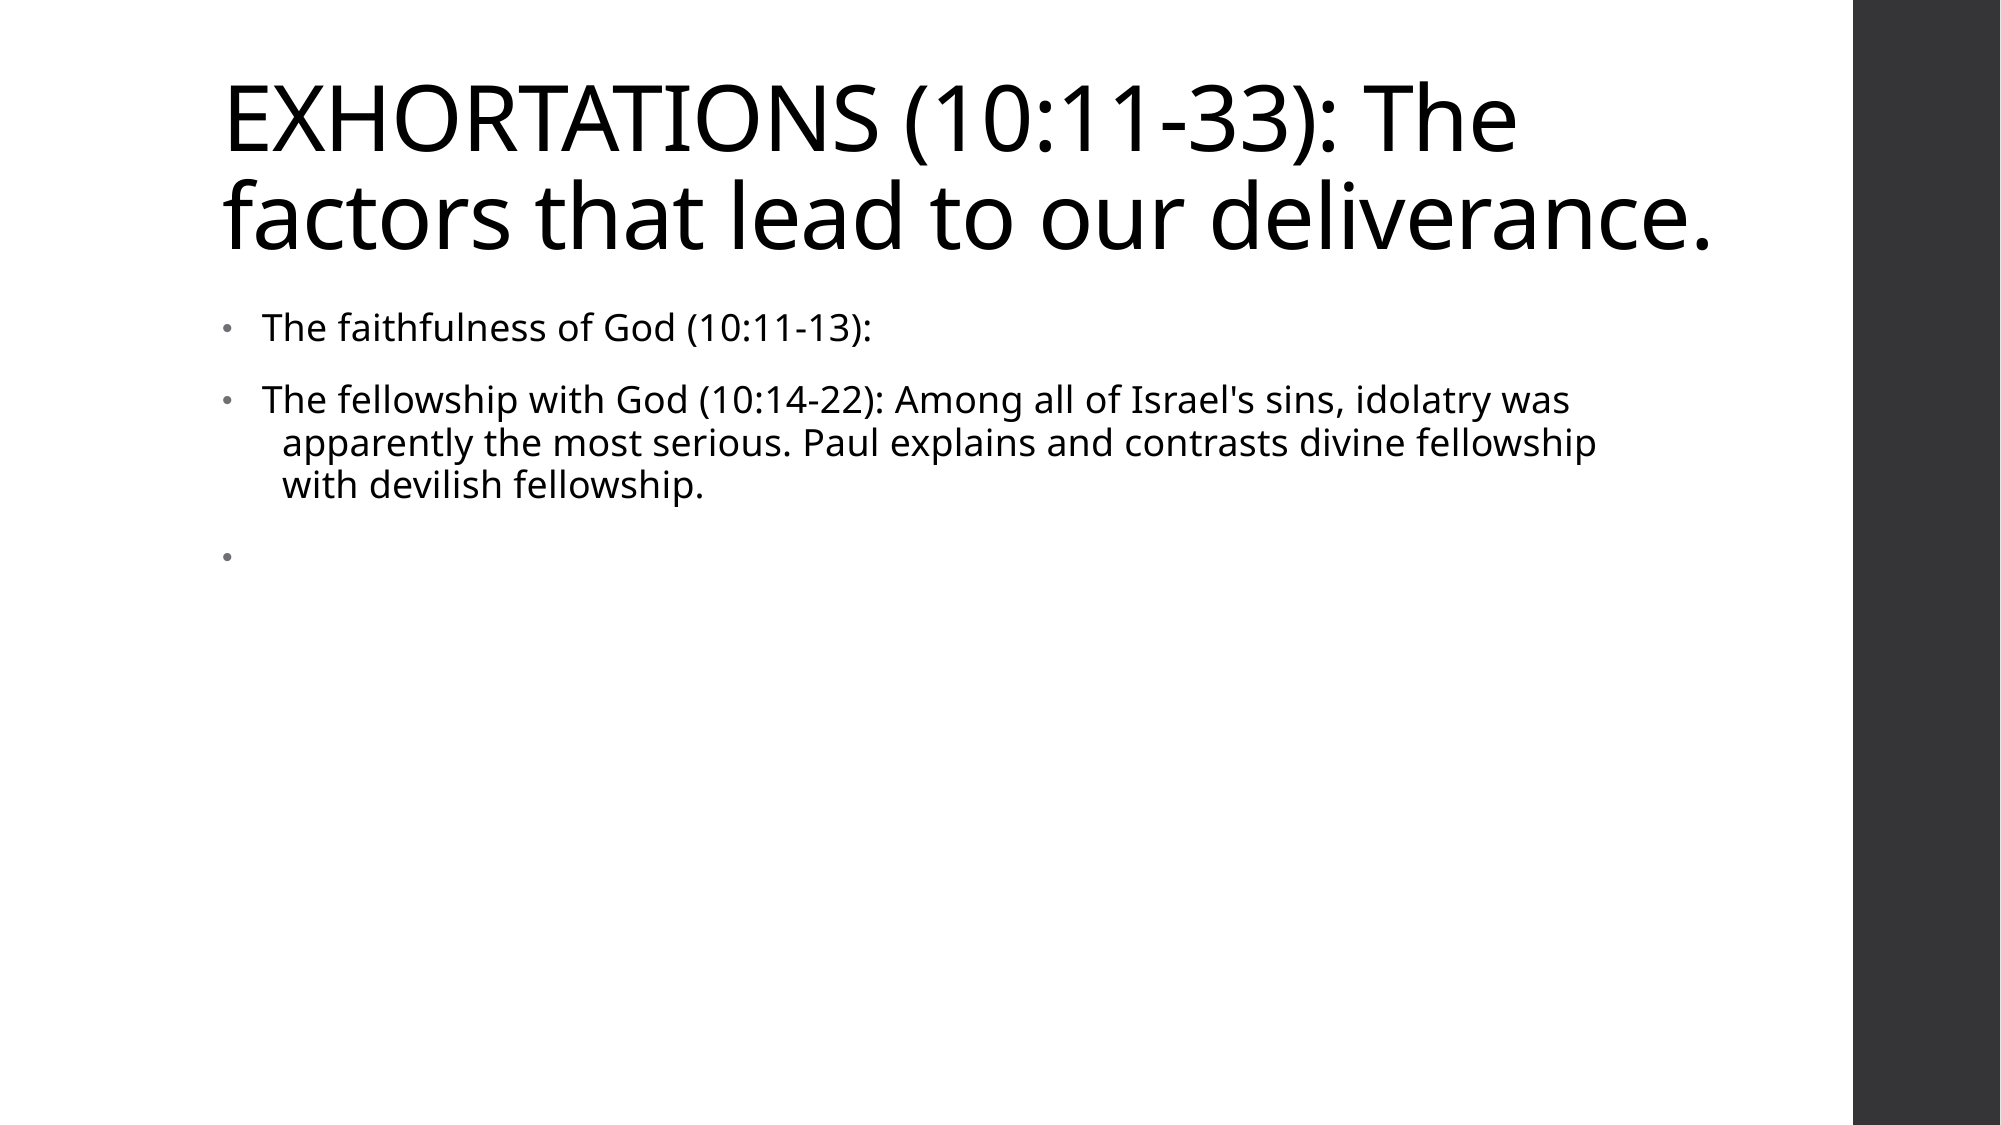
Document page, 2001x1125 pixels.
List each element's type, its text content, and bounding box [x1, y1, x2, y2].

title EXHORTATIONS (10:11-33): The factors that lead to our deliverance. [206, 60, 1797, 278]
list The faithfulness of God (10:11-13): The fellowship with God (10:14-22): Among all of Israel's sins, idolatry was apparently the most serious. Paul explains and contrasts divine fellowship with devilish fellowship. [206, 299, 1617, 1014]
